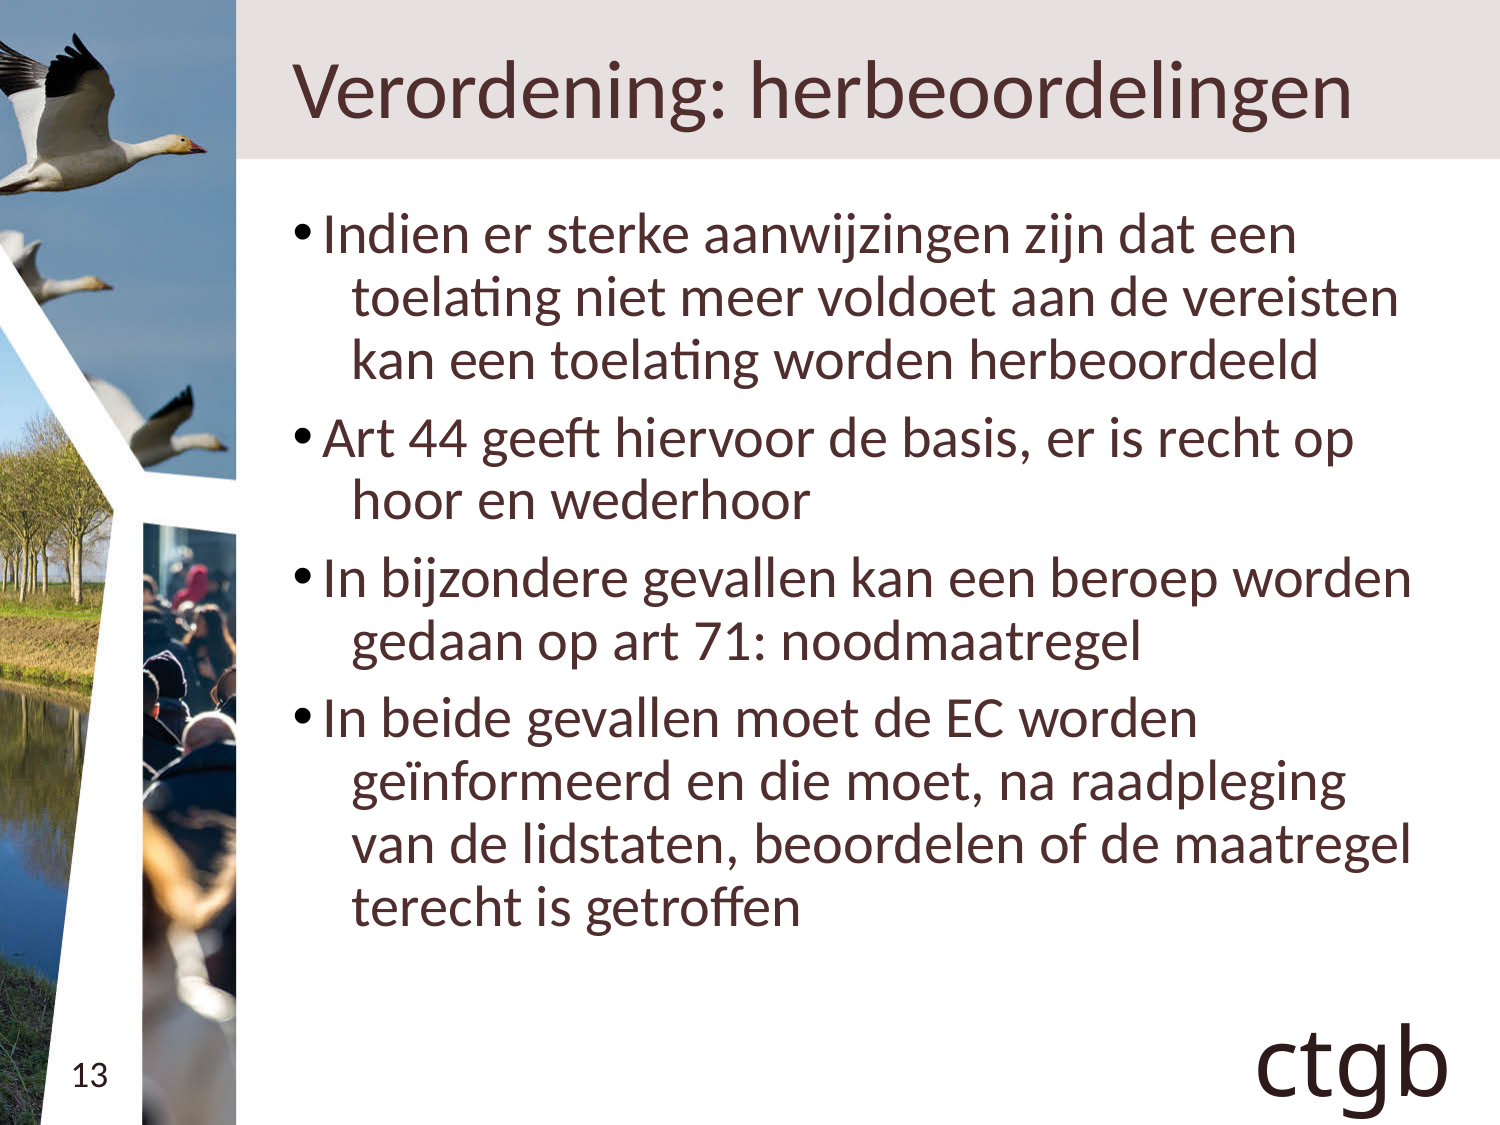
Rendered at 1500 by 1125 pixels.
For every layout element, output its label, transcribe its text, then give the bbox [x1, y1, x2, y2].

title Verordening: herbeoordelingen [277, 10, 1459, 161]
list Indien er sterke aanwijzingen zijn dat een toelating niet meer voldoet aan de vereisten kan een toelating worden herbeoordeeld Art 44 geeft hiervoor de basis, er is recht op hoor en wederhoor In bijzondere gevallen kan een beroep worden gedaan op art 71: noodmaatregel In beide gevallen moet de EC worden geïnformeerd en die moet, na raadpleging van de lidstaten, beoordelen of de maatregel terecht is getroffen [277, 196, 1459, 1012]
